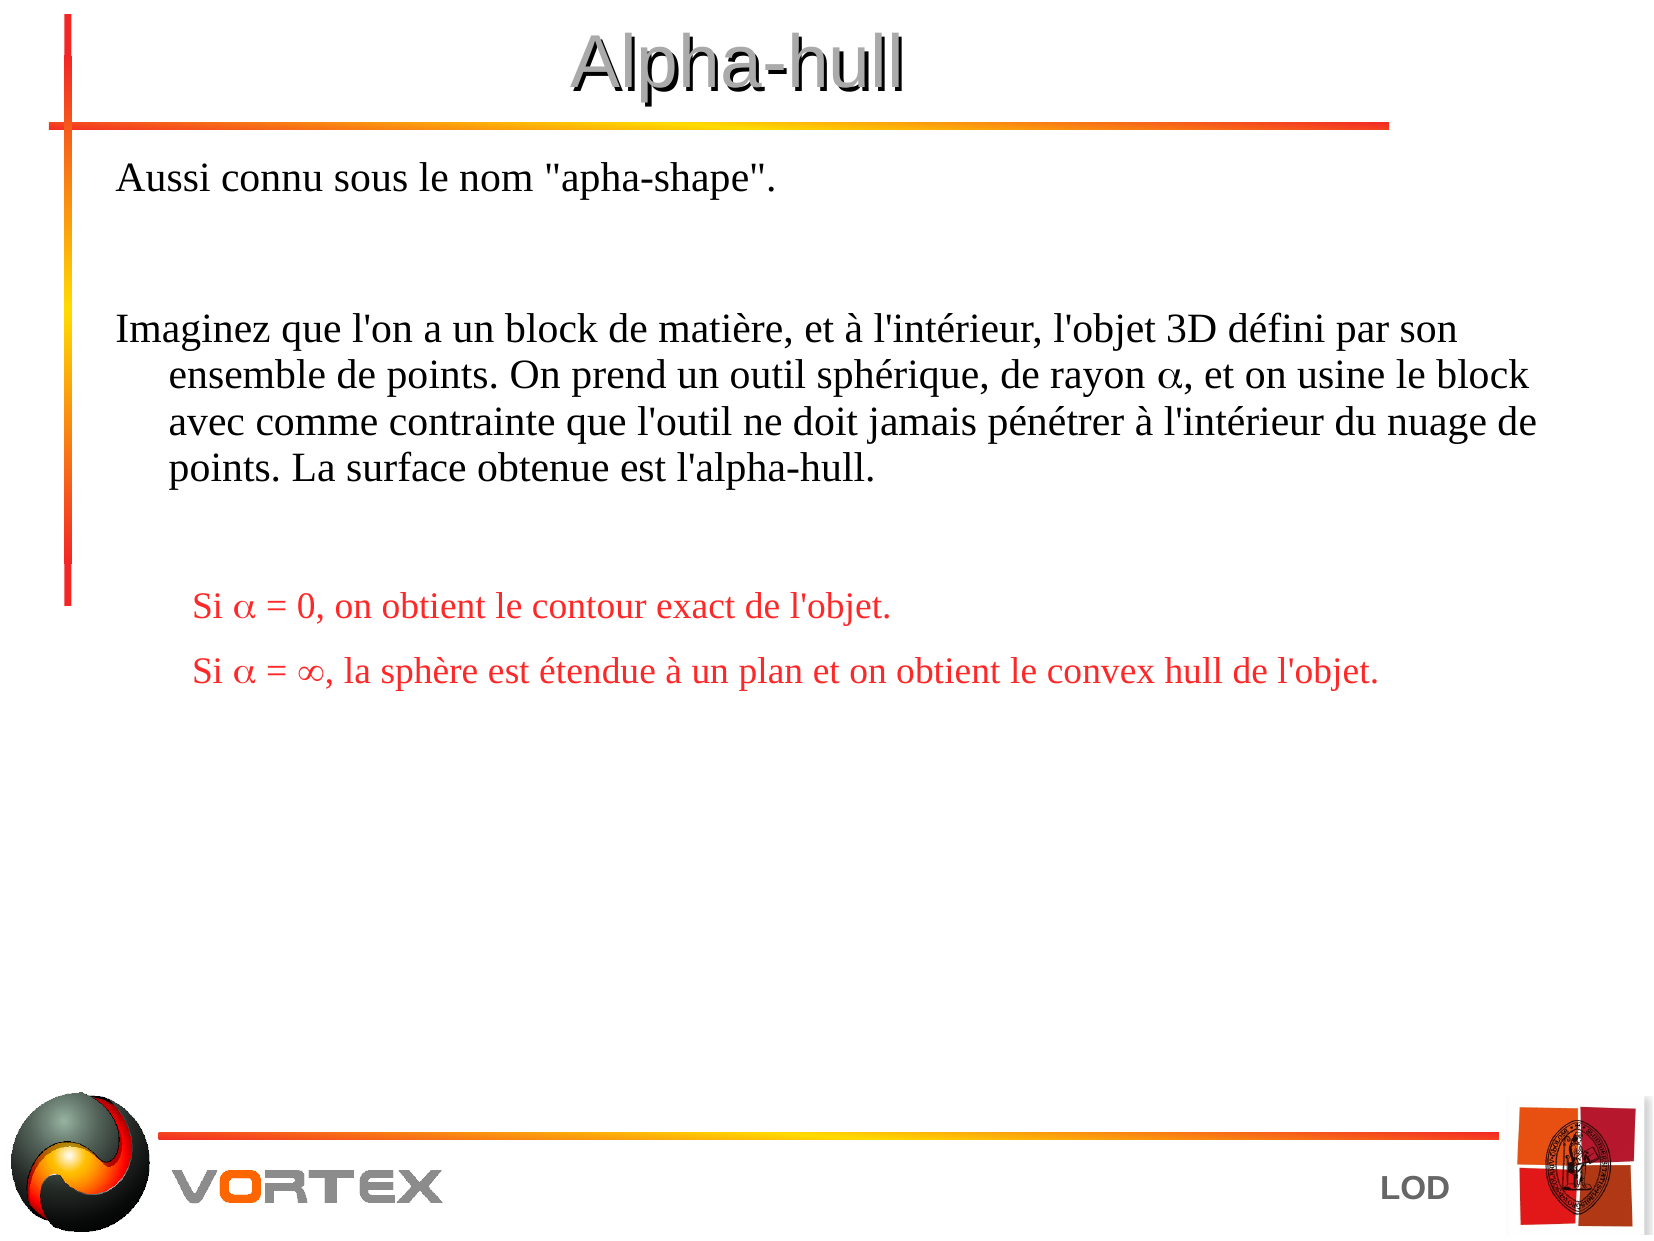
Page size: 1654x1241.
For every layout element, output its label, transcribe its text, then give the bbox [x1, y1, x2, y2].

title Alpha-hull [82, 4, 1392, 120]
list Aussi connu sous le nom "apha-shape". Imaginez que l'on a un block de matière, et à l'intérieur, l'objet 3D défini par son ensemble de points. On prend un outil sphérique, de rayon , et on usine le block avec comme contrainte que l'outil ne doit jamais pénétrer à l'intérieur du nuage de points. La surface obtenue est l'alpha-hull. Si  = 0, on obtient le contour exact de l'objet. Si  = , la sphère est étendue à un plan et on obtient le convex hull de l'objet. [97, 153, 1571, 1109]
picture [11, 1092, 443, 1232]
picture [1505, 1096, 1653, 1235]
